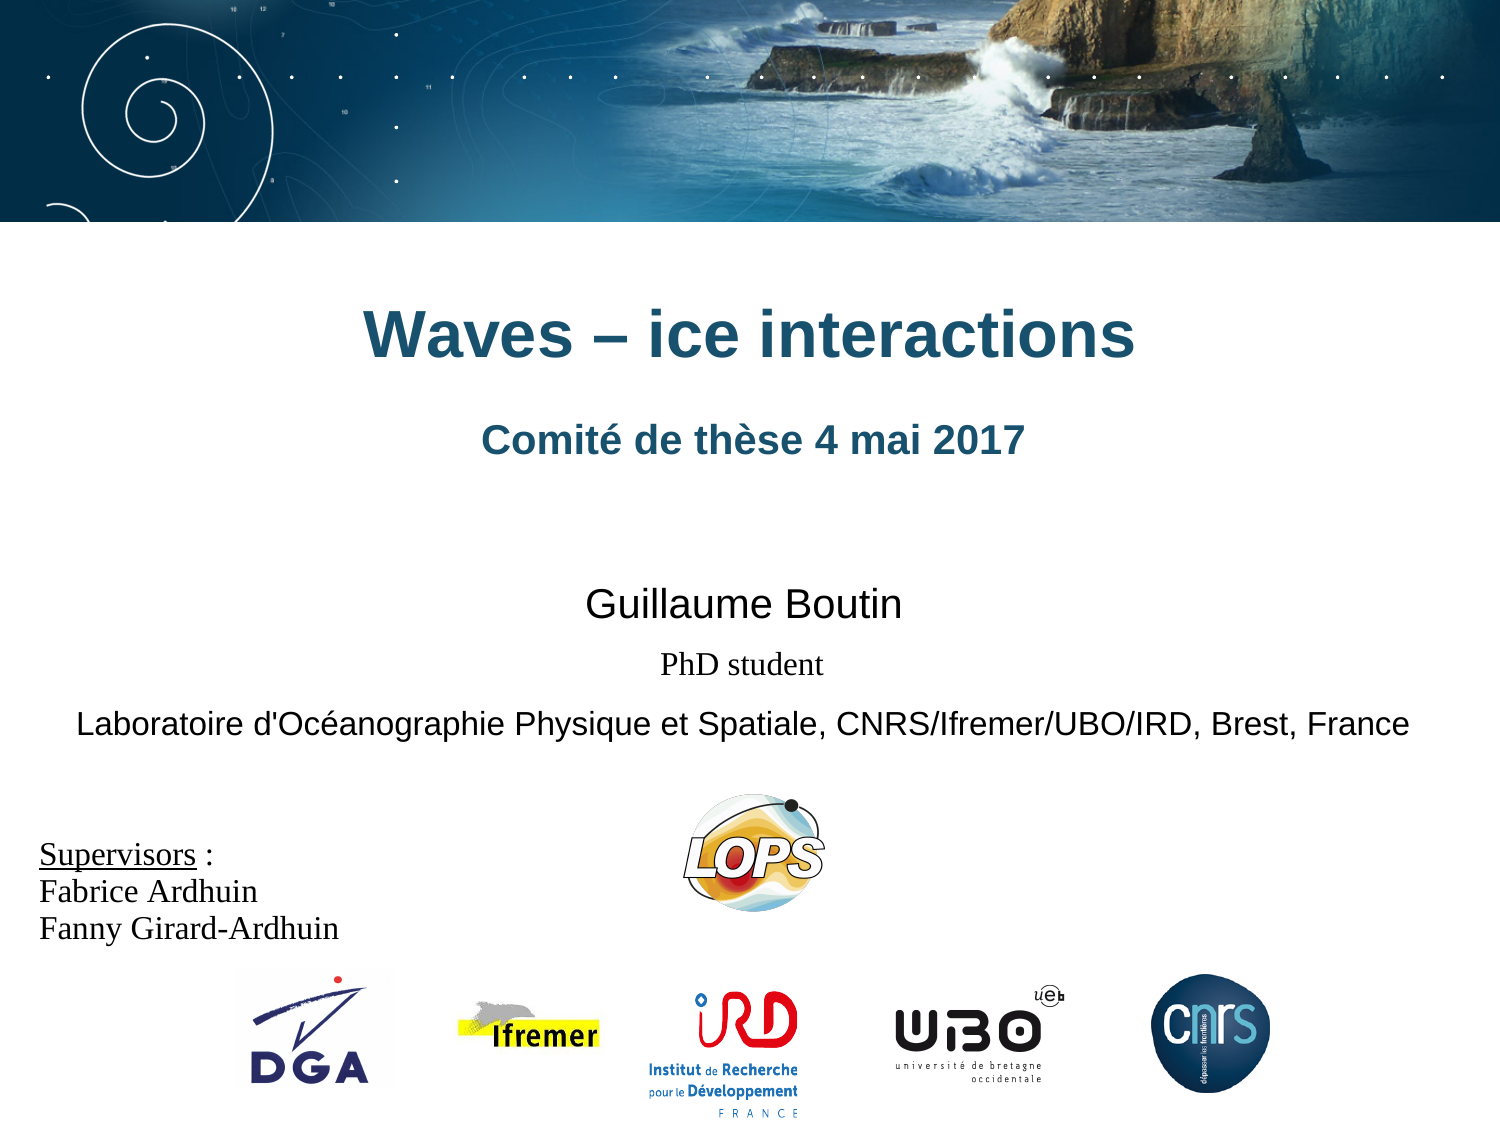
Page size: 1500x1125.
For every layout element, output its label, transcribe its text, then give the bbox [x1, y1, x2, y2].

picture [0, 0, 1500, 222]
text_box Waves – ice interactions [0, 222, 1500, 464]
picture [649, 991, 798, 1118]
text_box Guillaume Boutin Laboratoire d'Océanographie Physique et Spatiale, CNRS/Ifremer/UBO/IRD, Brest, France [0, 495, 1495, 805]
picture [1151, 974, 1270, 1093]
text_box Supervisors : Fabrice Ardhuin Fanny Girard-Ardhuin [39, 835, 511, 948]
text_box Comité de thèse 4 mai 2017 [325, 416, 1182, 464]
text_box PhD student [660, 645, 843, 683]
picture [236, 969, 395, 1088]
picture [679, 790, 827, 916]
picture [885, 974, 1075, 1093]
picture [442, 947, 612, 1125]
